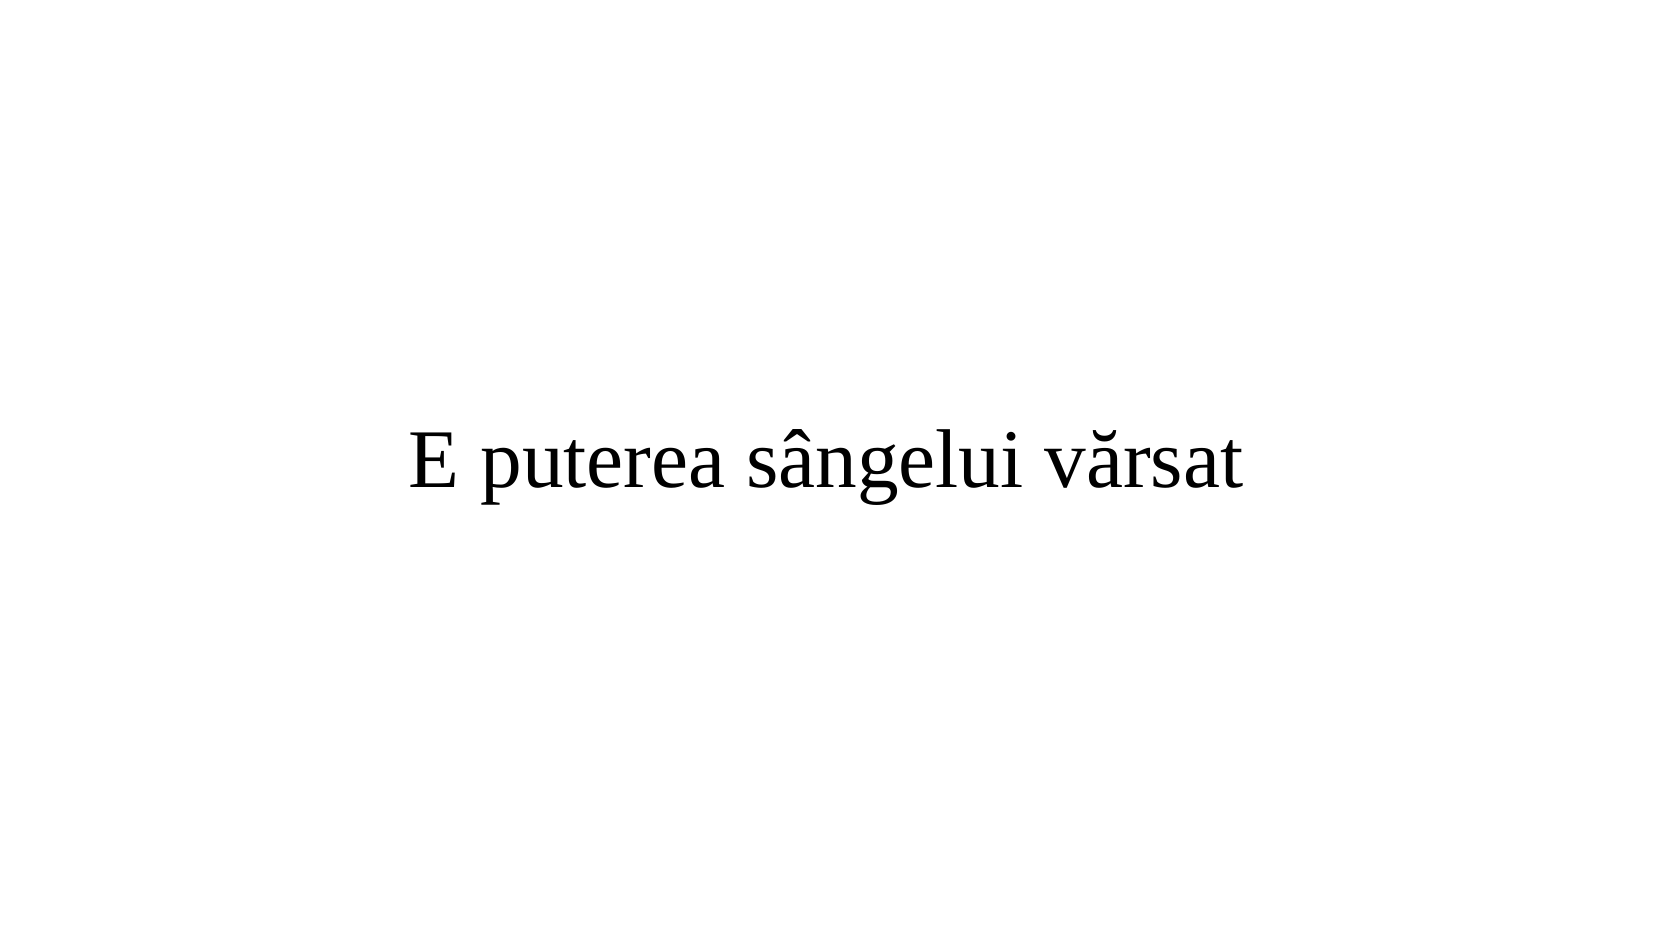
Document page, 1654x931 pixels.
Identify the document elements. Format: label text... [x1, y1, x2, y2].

subtitle E puterea sângelui vărsat [0, 396, 1654, 505]
